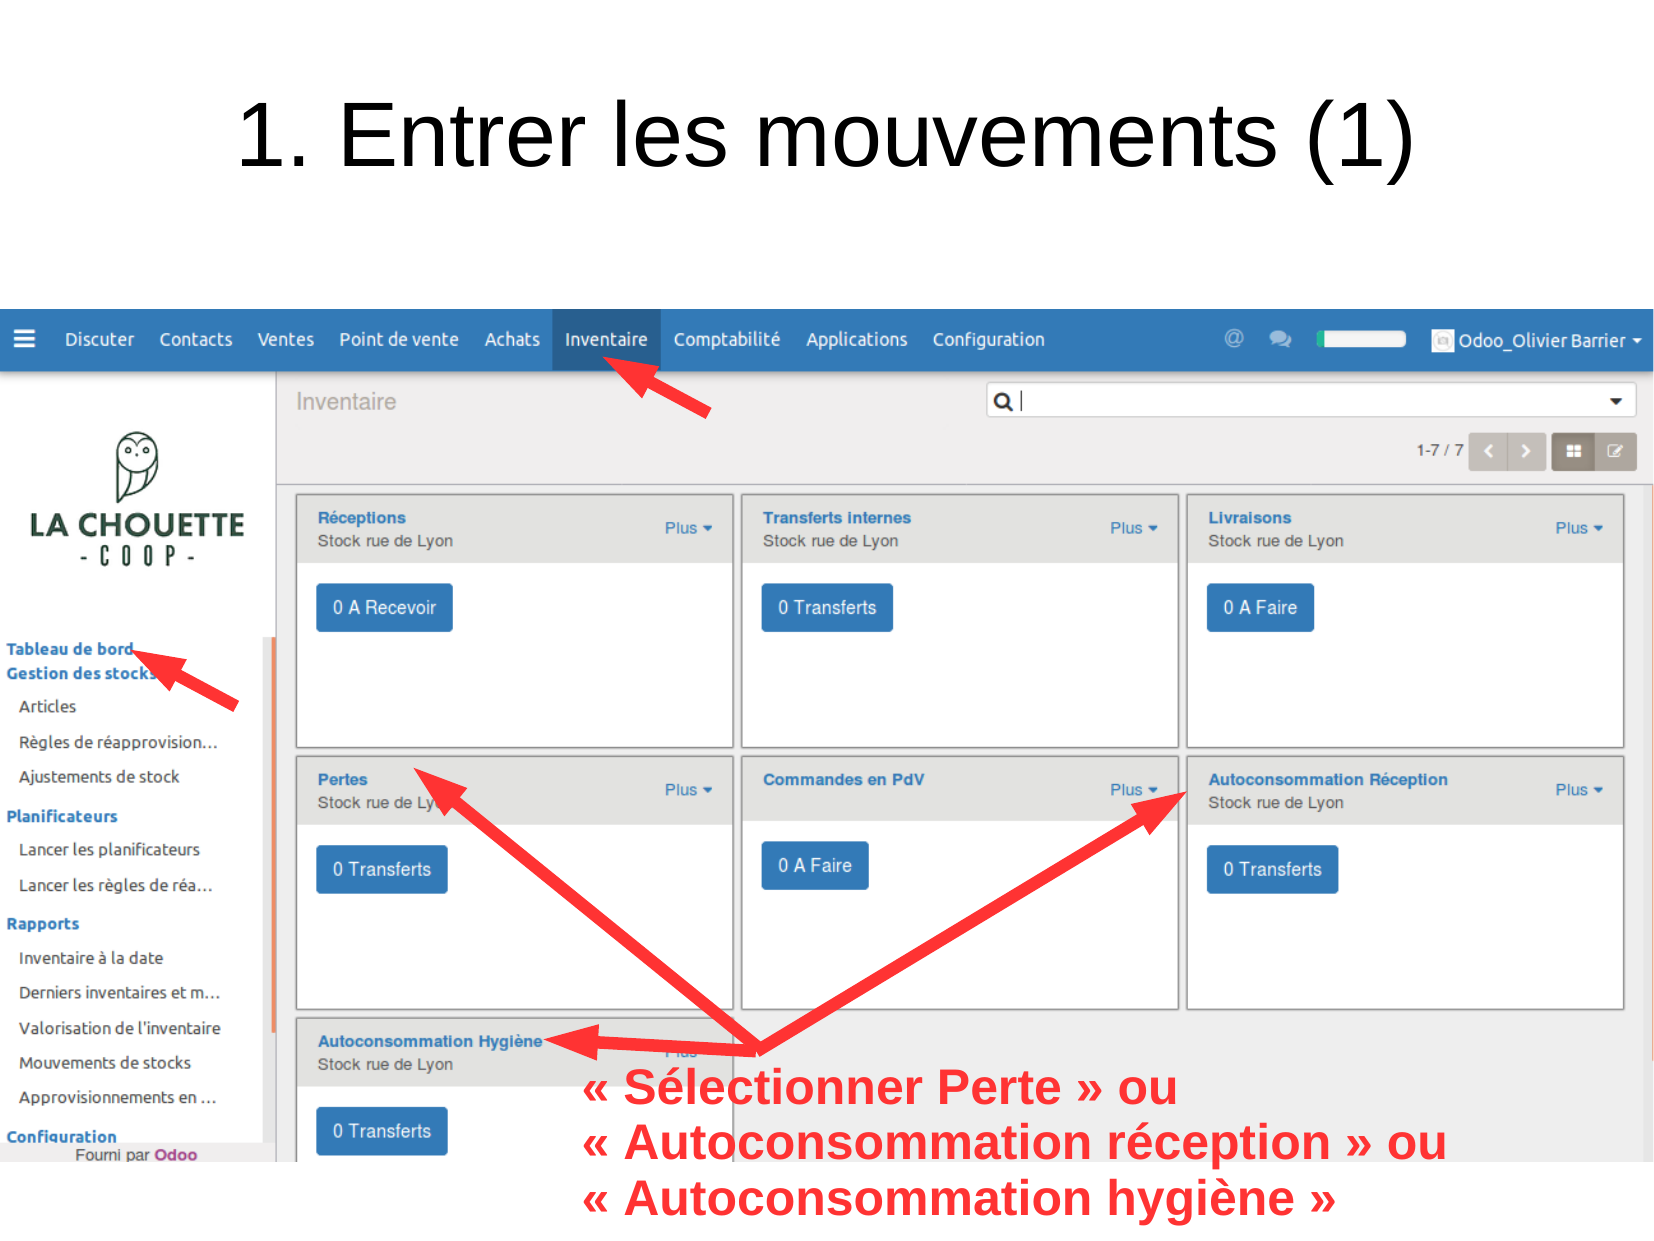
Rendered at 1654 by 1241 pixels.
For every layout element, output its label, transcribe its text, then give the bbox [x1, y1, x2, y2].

text_box « Sélectionner Perte » ou « Autoconsommation réception » ou « Autoconsommation hygiène » [566, 1051, 1619, 1234]
picture [0, 309, 1654, 1162]
title 1. Entrer les mouvements (1) [82, 31, 1571, 239]
